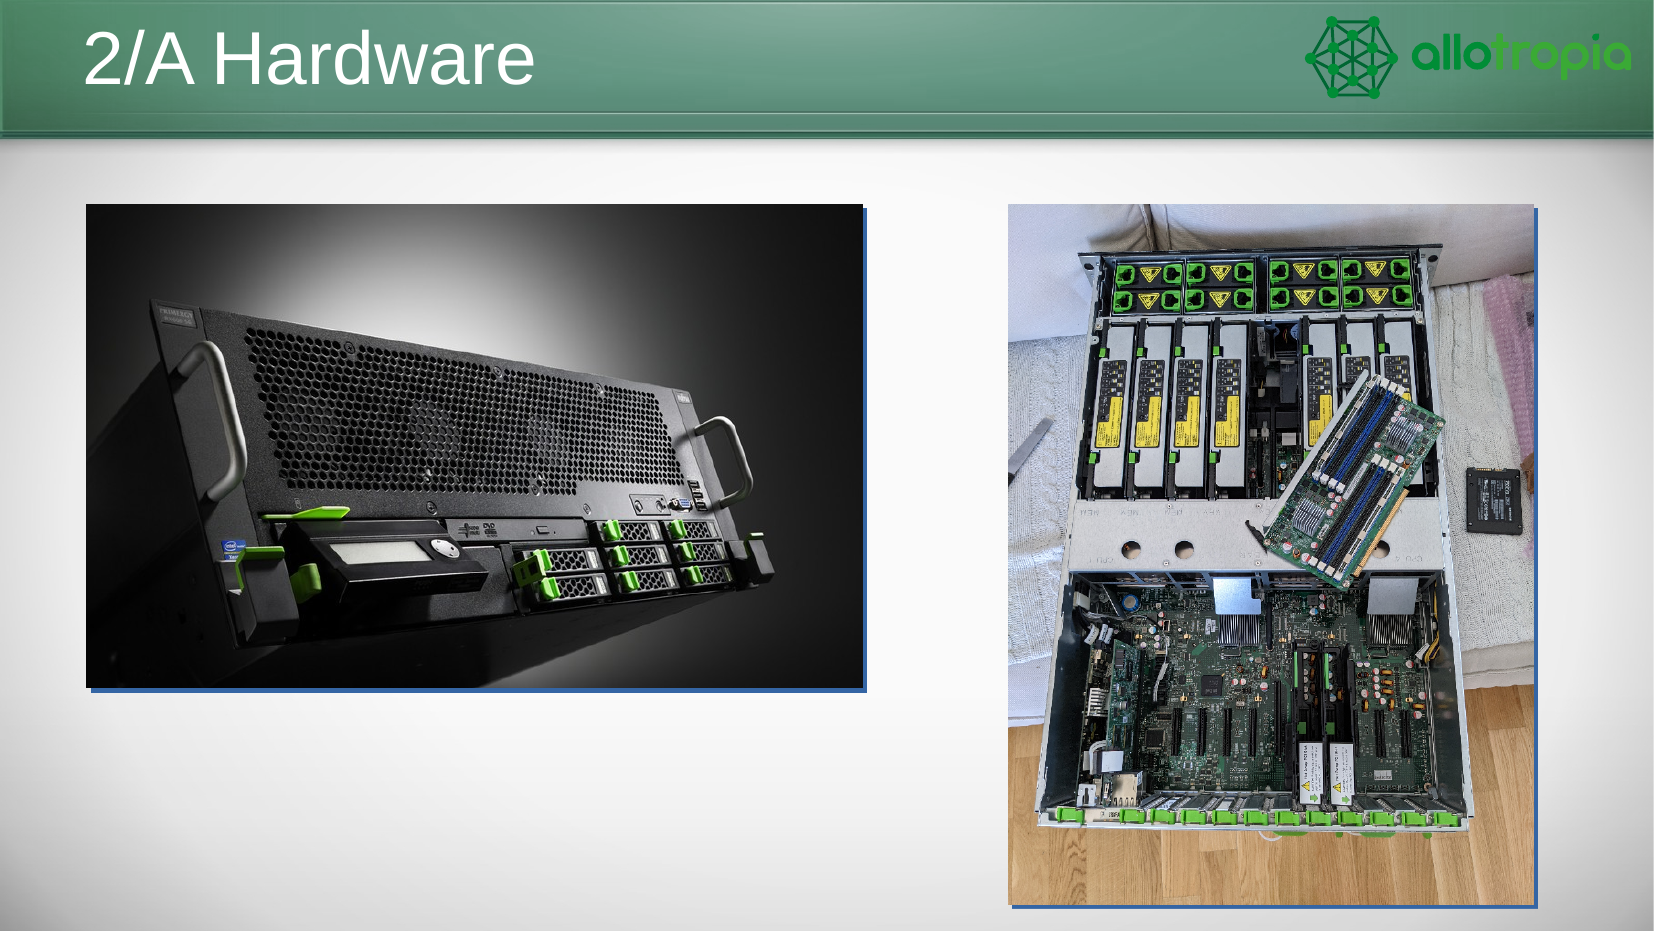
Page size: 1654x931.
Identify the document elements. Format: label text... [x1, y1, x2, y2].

title 2/A Hardware [82, 0, 1235, 133]
picture [0, 0, 1654, 931]
